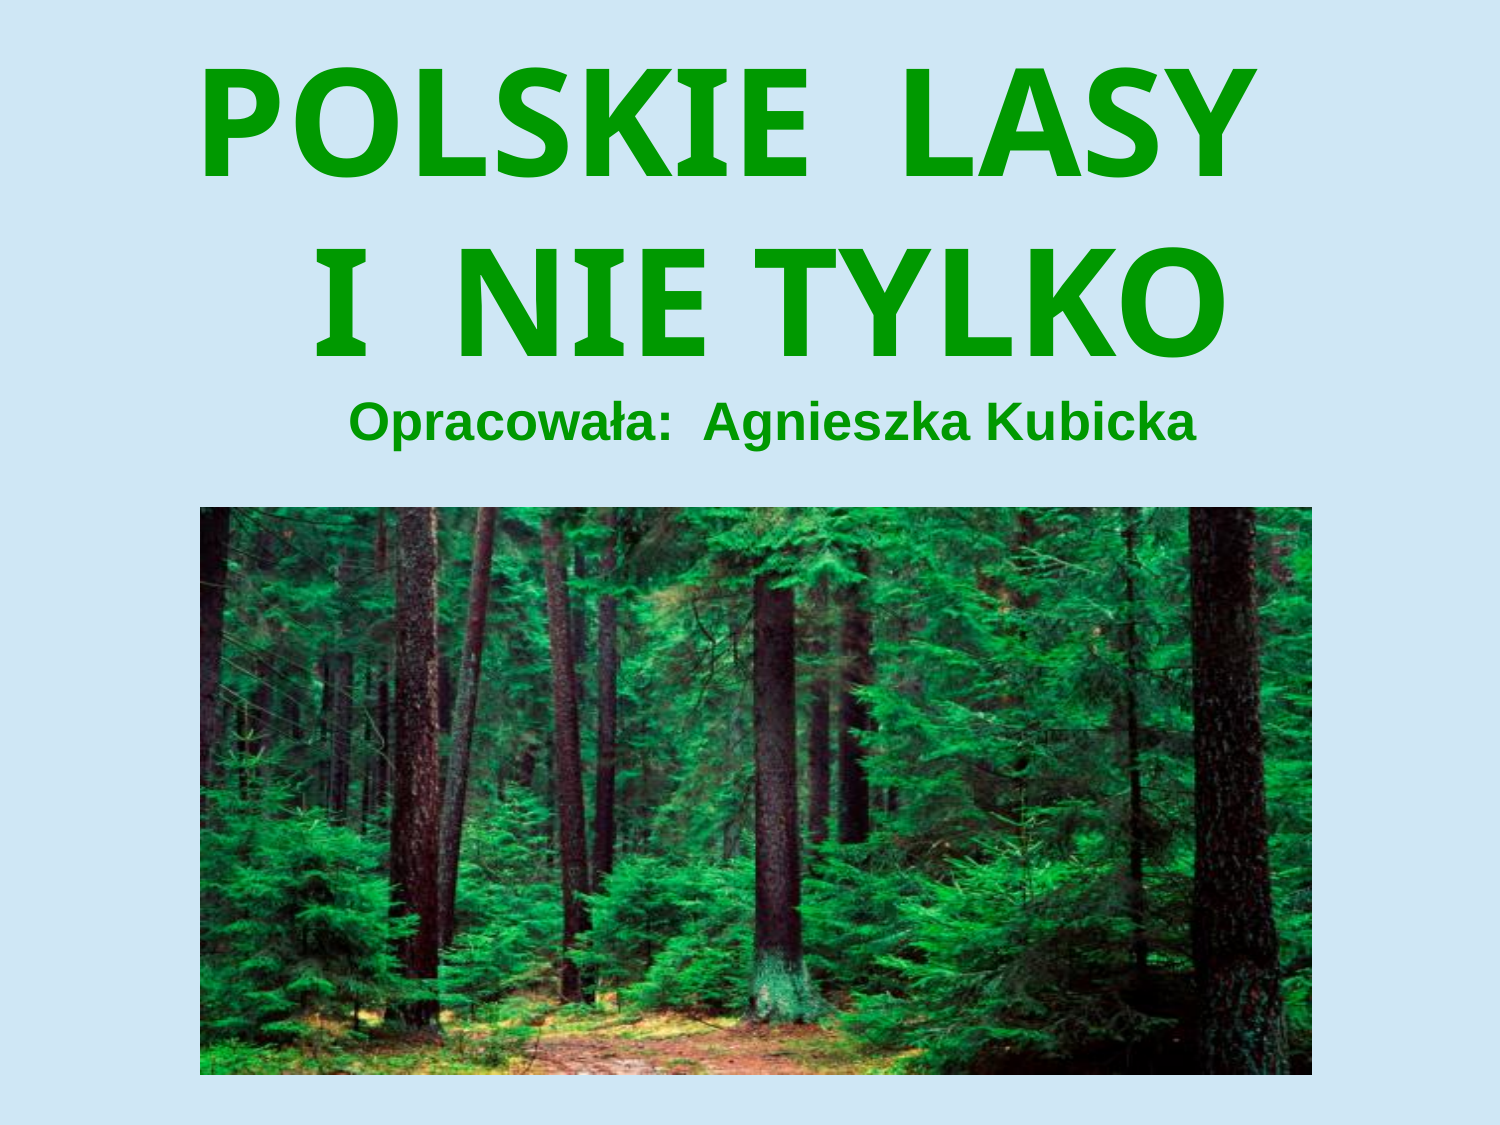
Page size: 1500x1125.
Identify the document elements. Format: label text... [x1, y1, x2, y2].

subtitle POLSKIE LASY I NIE TYLKO Opracowała: Agnieszka Kubicka [135, 19, 1411, 267]
picture [200, 507, 1312, 1075]
